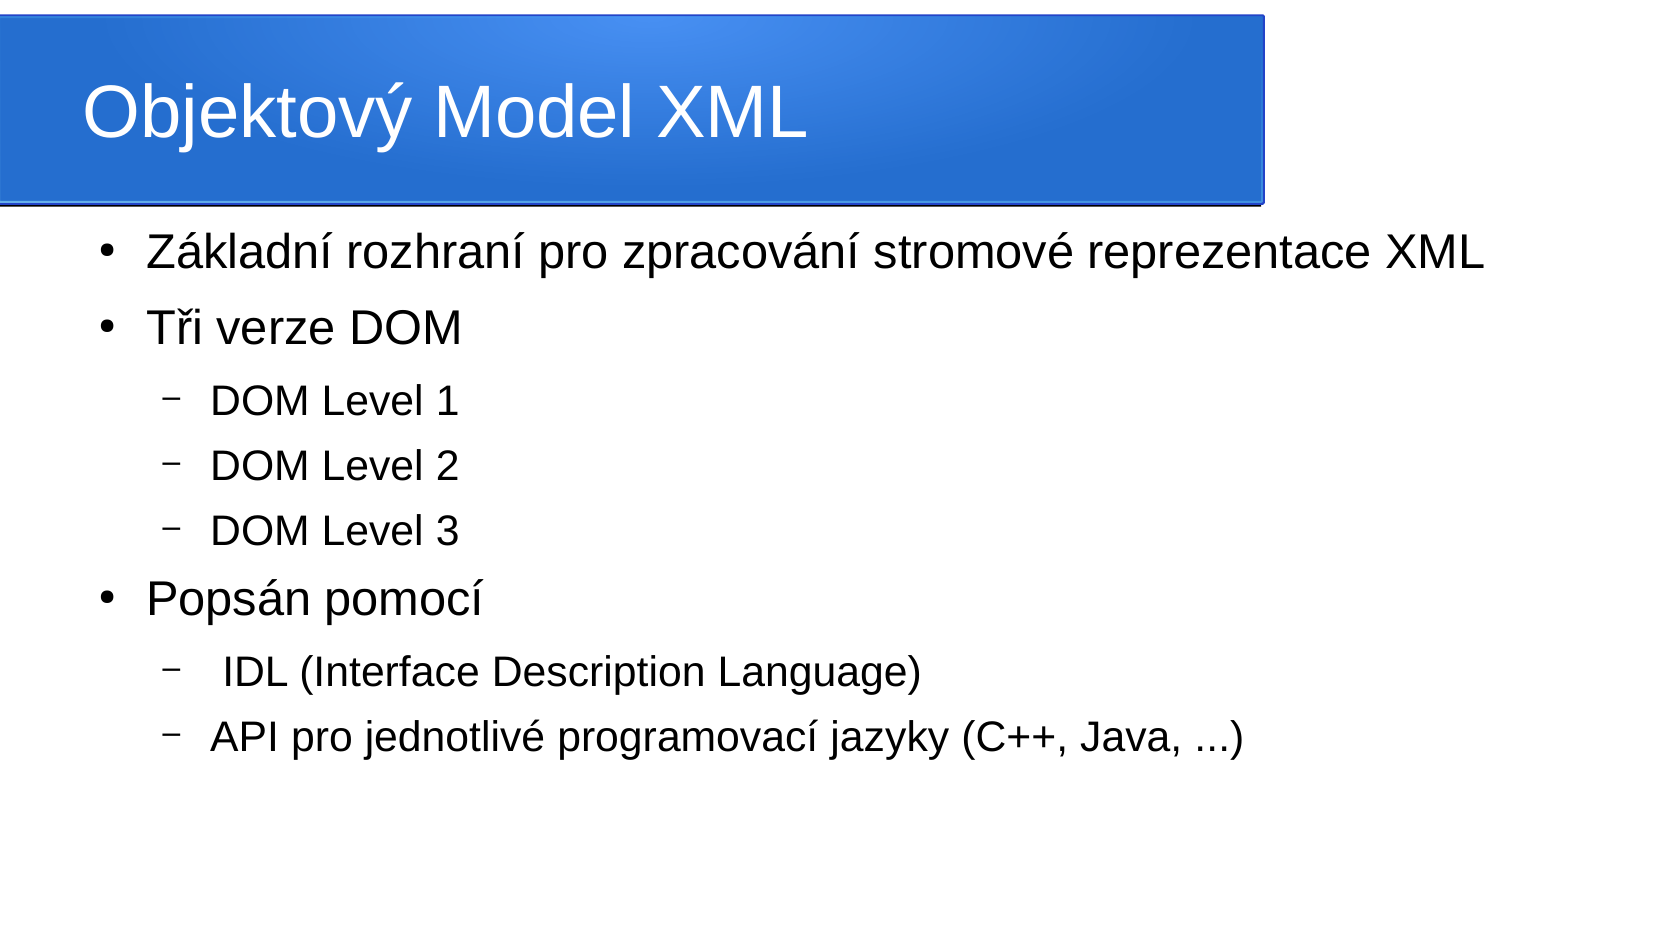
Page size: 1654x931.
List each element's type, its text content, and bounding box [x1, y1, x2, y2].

title Objektový Model XML [82, 35, 1235, 189]
list Základní rozhraní pro zpracování stromové reprezentace XML Tři verze DOM DOM Level 1 DOM Level 2 DOM Level 3 Popsán pomocí IDL (Interface Description Language) API pro jednotlivé programovací jazyky (C++, Java, ...) [82, 224, 1571, 764]
